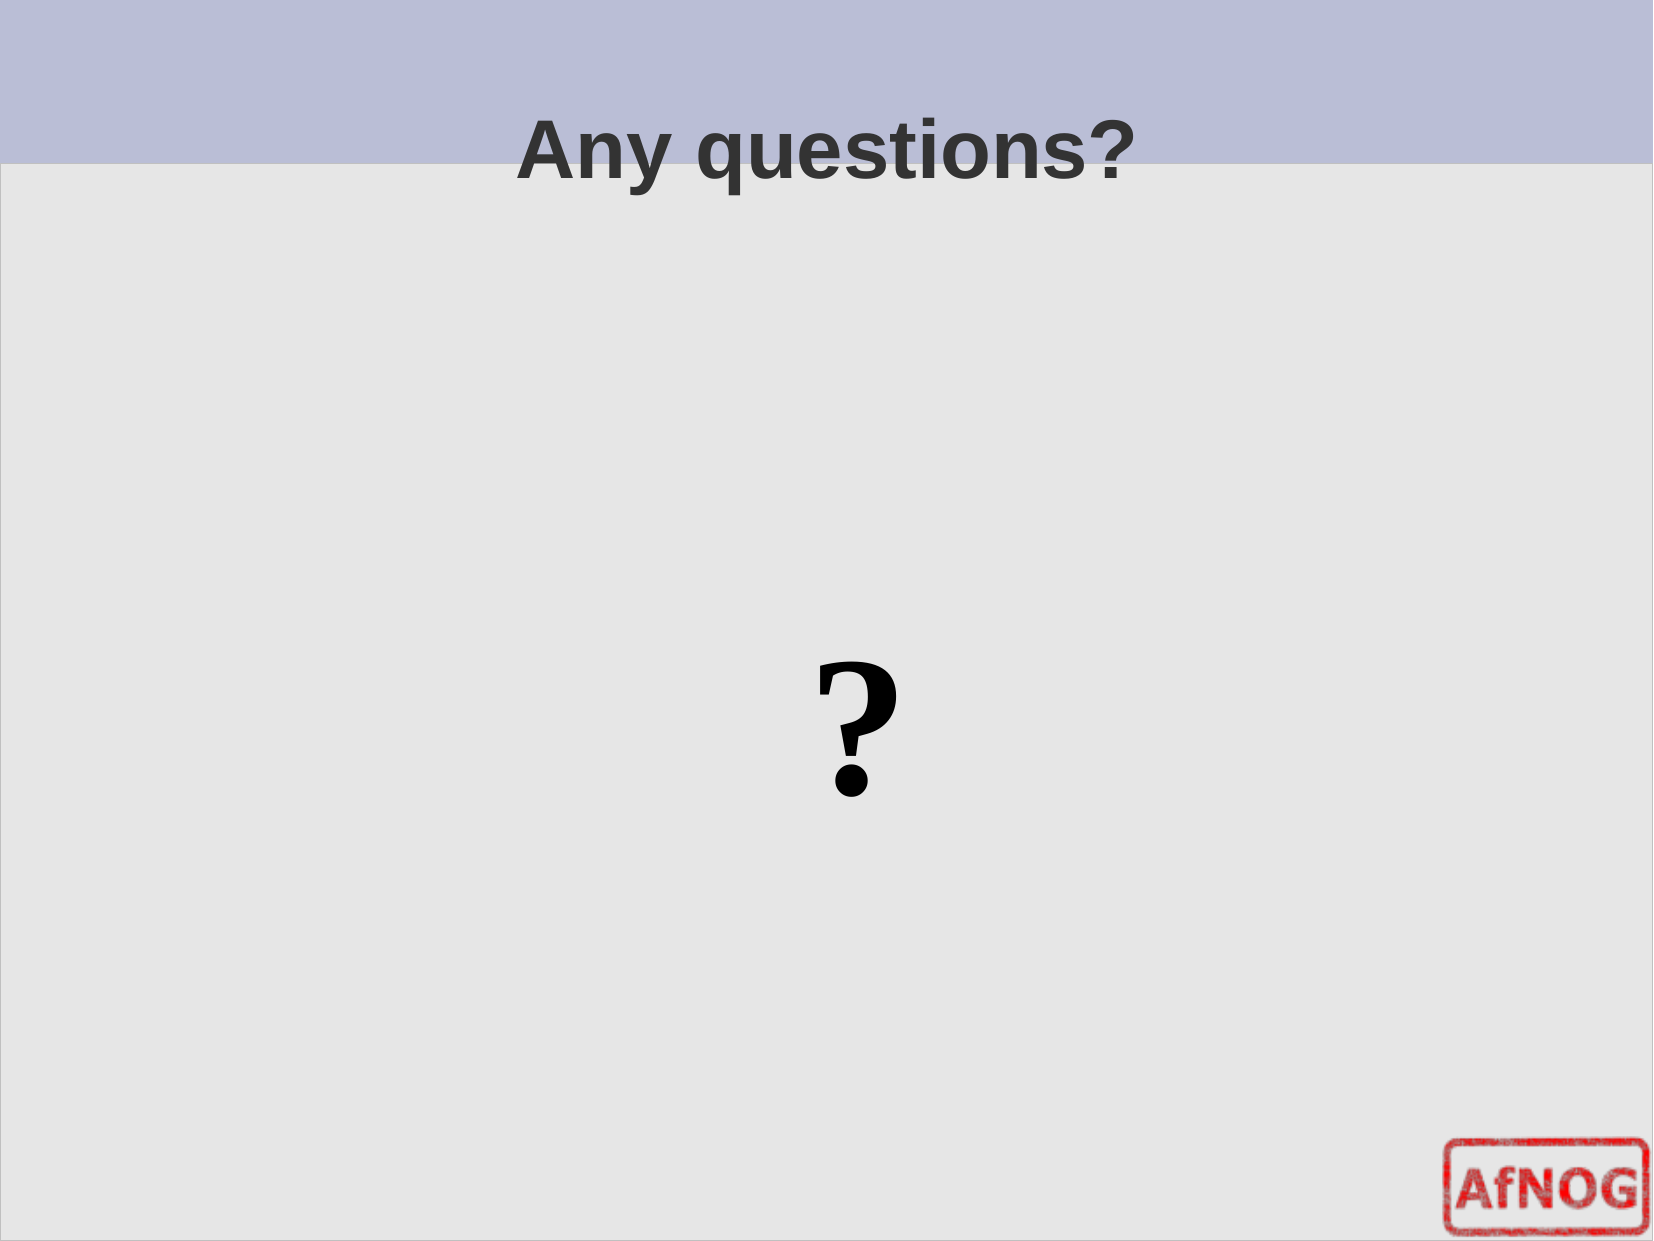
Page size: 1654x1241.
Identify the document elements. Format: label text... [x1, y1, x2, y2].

title Any questions? [121, 46, 1534, 254]
picture [1441, 1135, 1653, 1241]
subtitle ? [121, 322, 1561, 1133]
